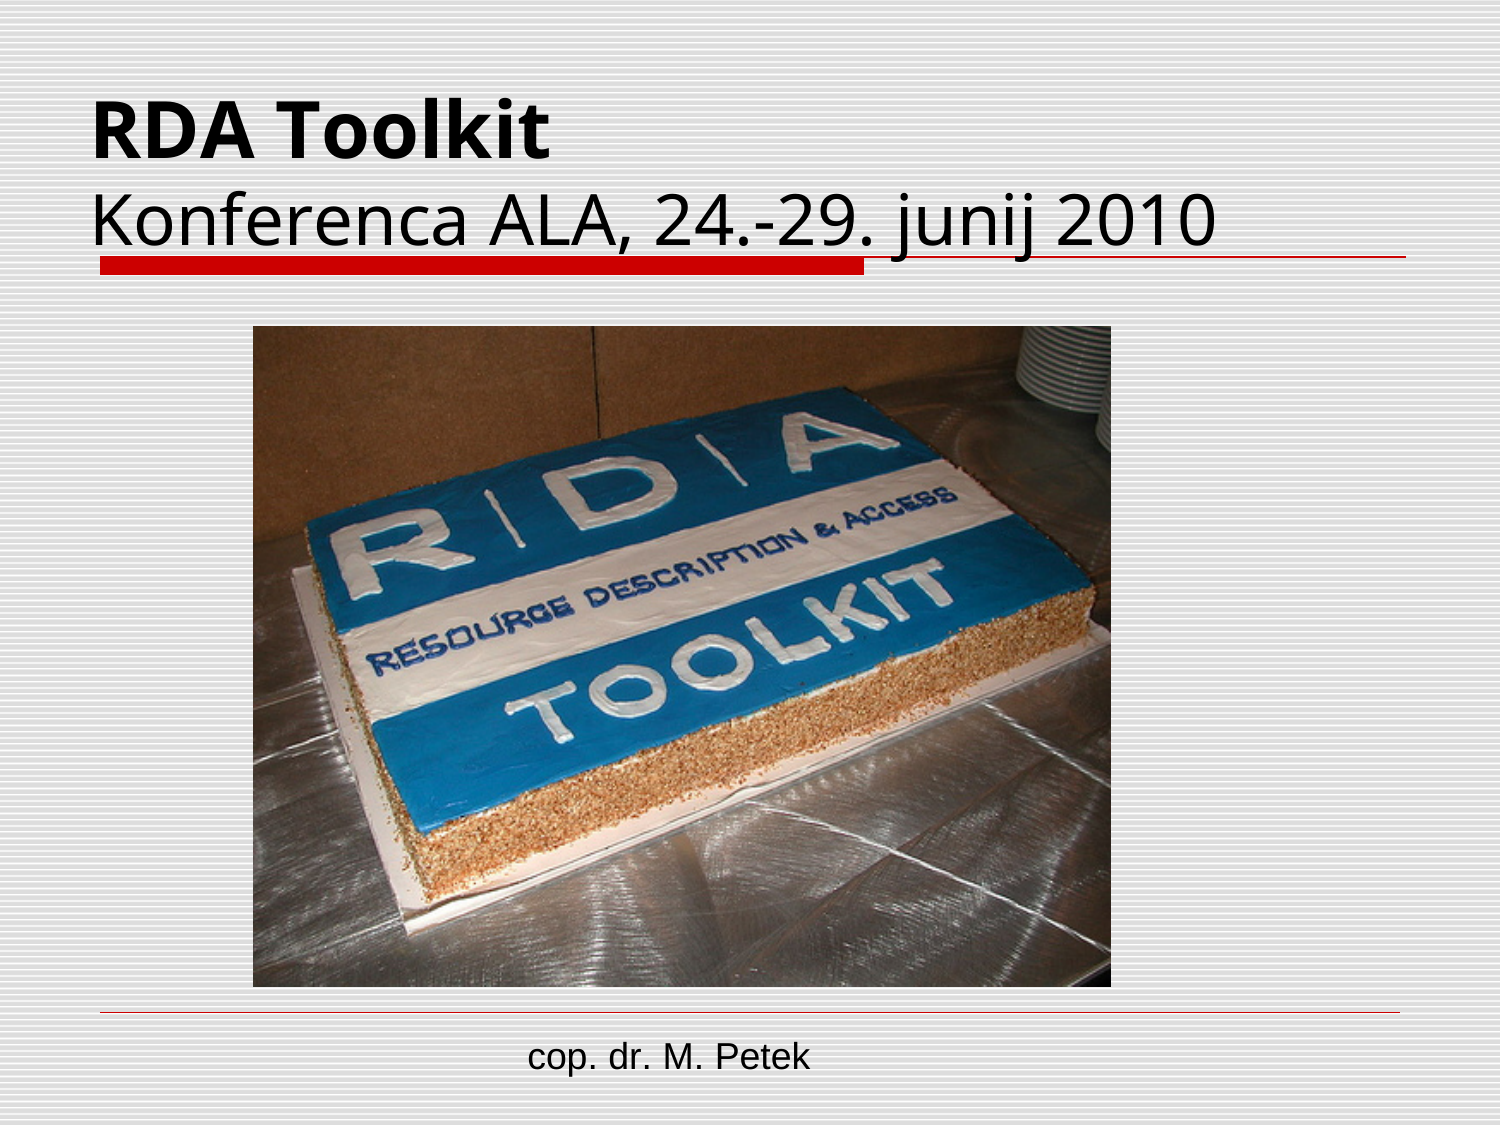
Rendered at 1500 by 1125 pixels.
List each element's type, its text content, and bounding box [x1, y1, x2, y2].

picture [0, 0, 1500, 1125]
title RDA Toolkit Konferenca ALA, 24.-29. junij 2010 [75, 45, 1426, 268]
